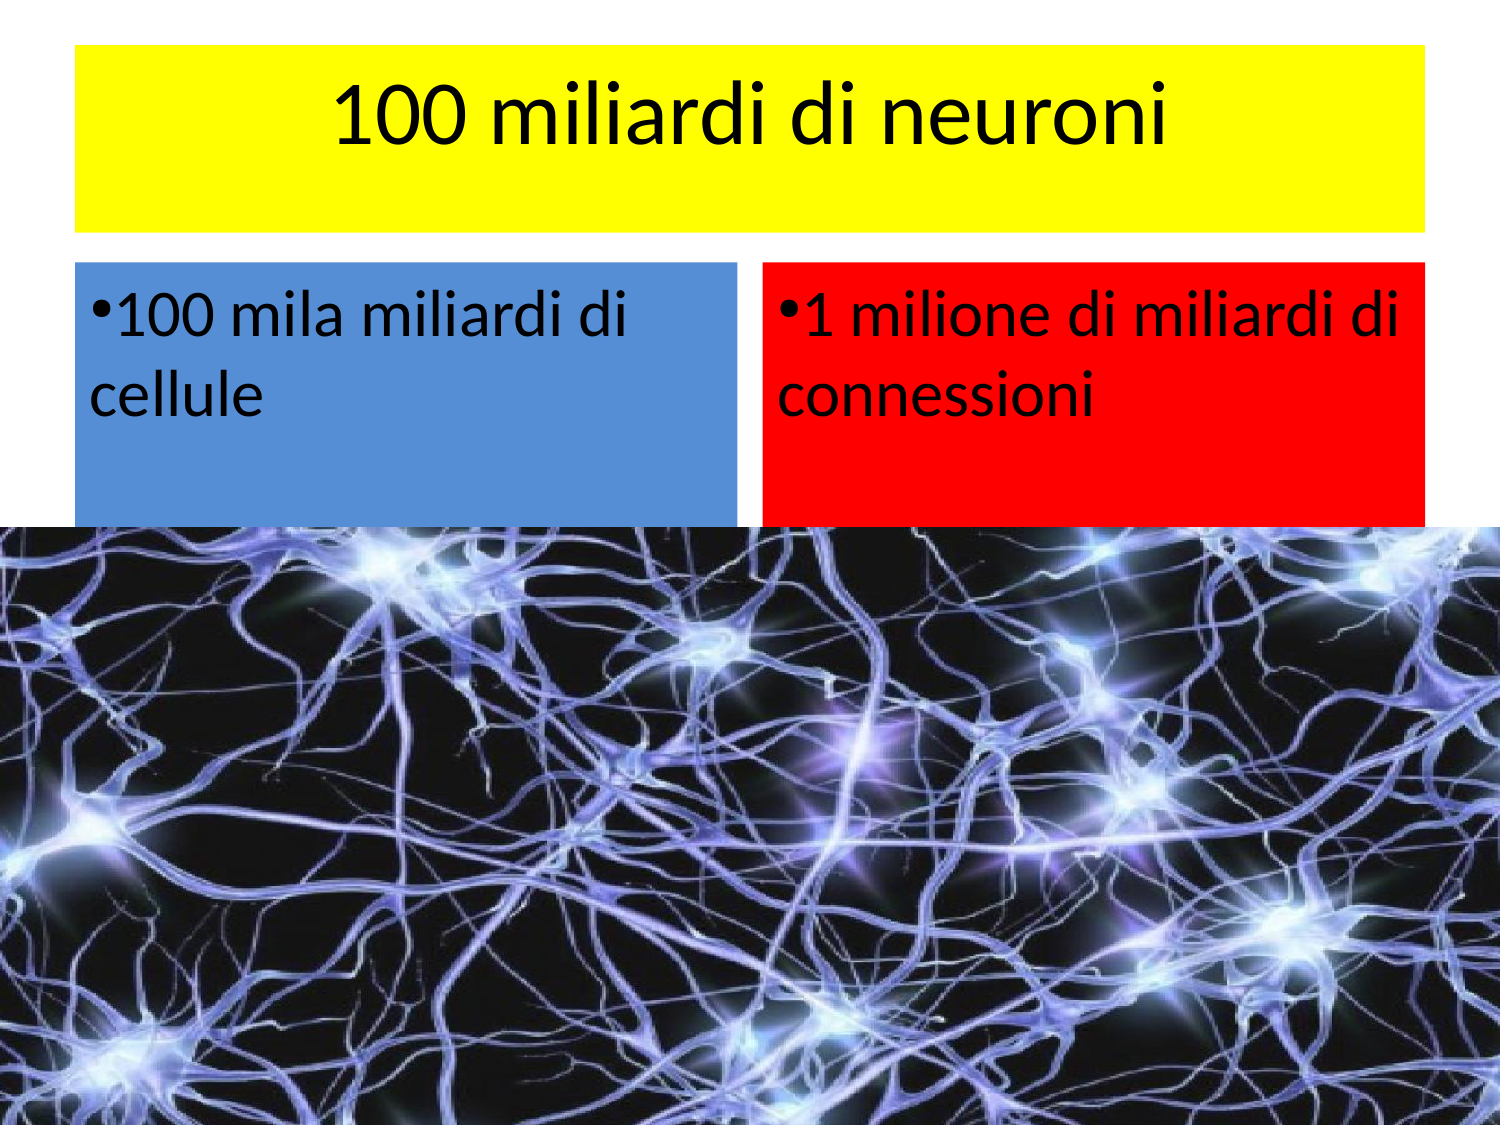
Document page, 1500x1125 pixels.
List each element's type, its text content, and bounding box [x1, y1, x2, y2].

list 100 mila miliardi di cellule [75, 262, 738, 527]
title 100 miliardi di neuroni [75, 45, 1425, 233]
list 1 milione di miliardi di connessioni [762, 262, 1426, 527]
picture [0, 527, 1500, 1125]
